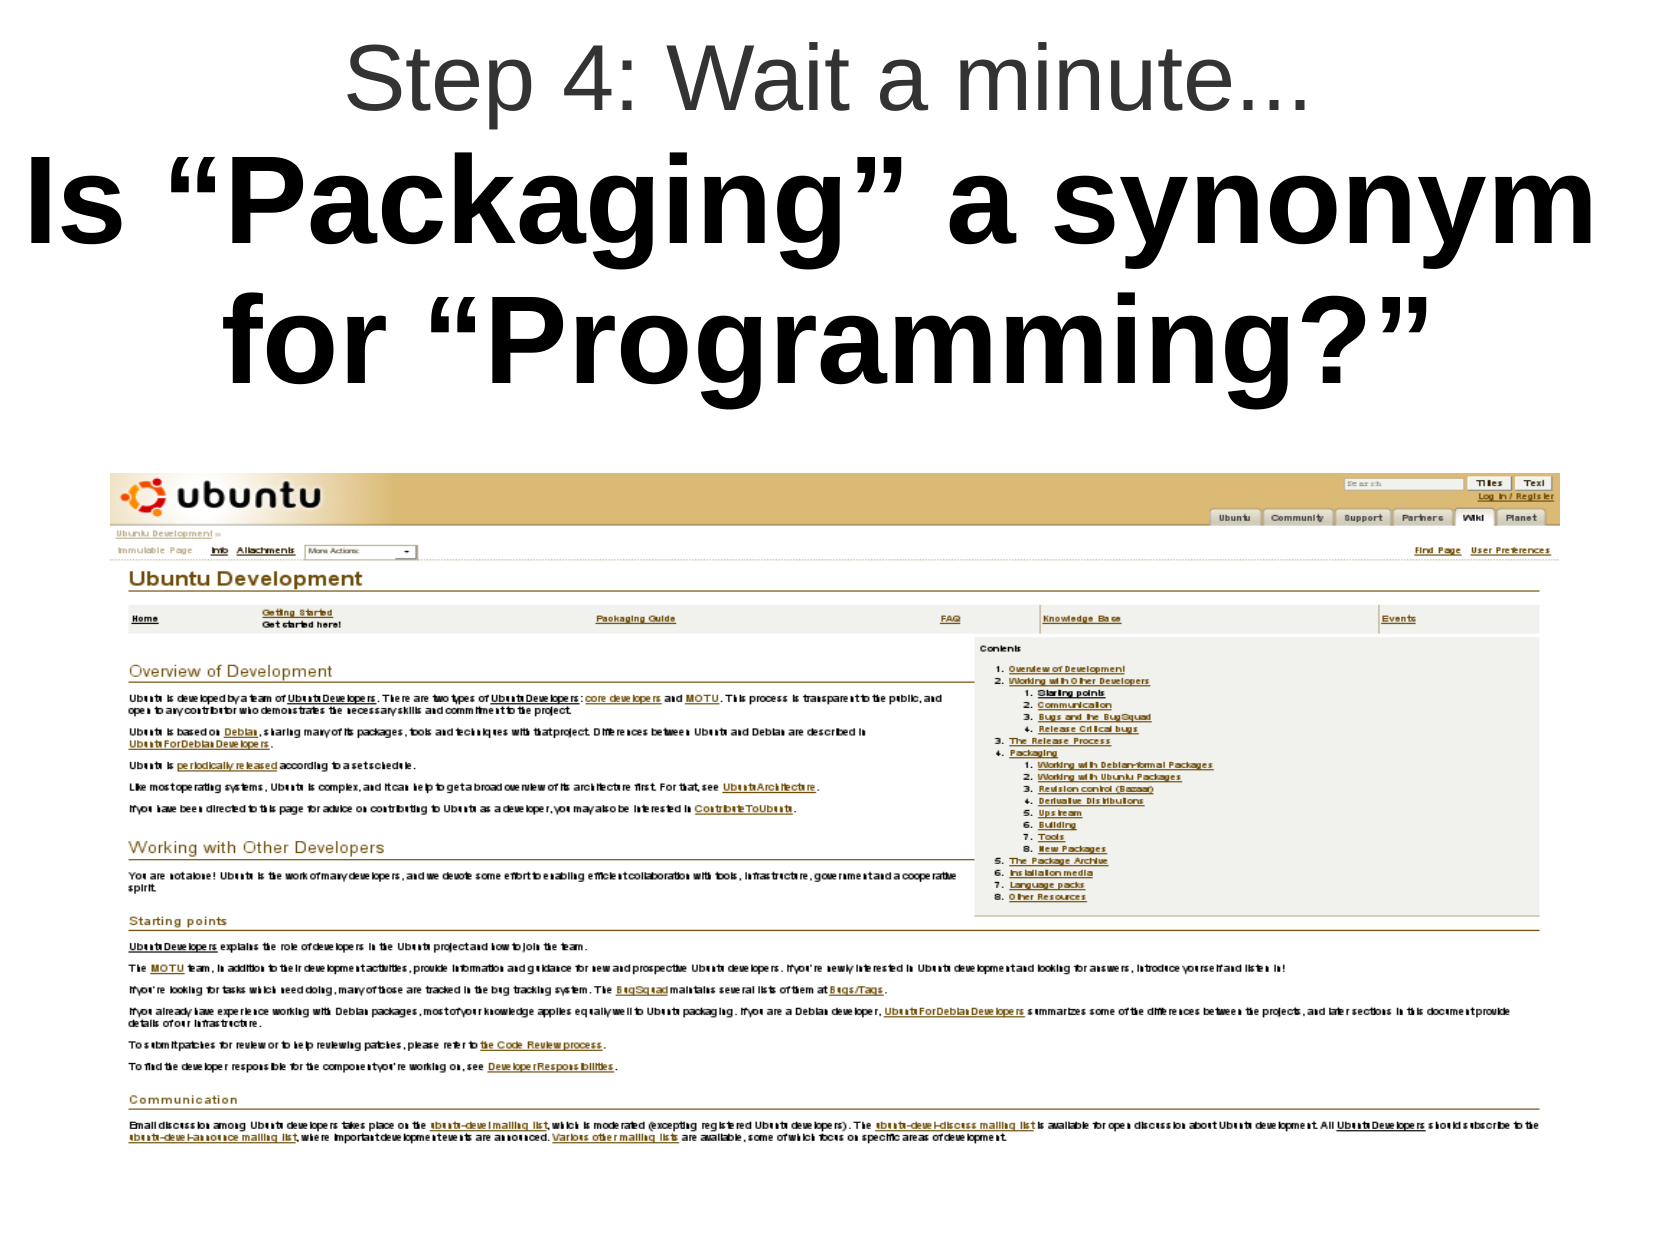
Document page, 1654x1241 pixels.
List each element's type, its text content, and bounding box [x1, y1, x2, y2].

text_box Step 4: Wait a minute... Is “Packaging” a synonym for “Programming?” [4, 13, 1654, 464]
picture [110, 473, 1560, 1147]
